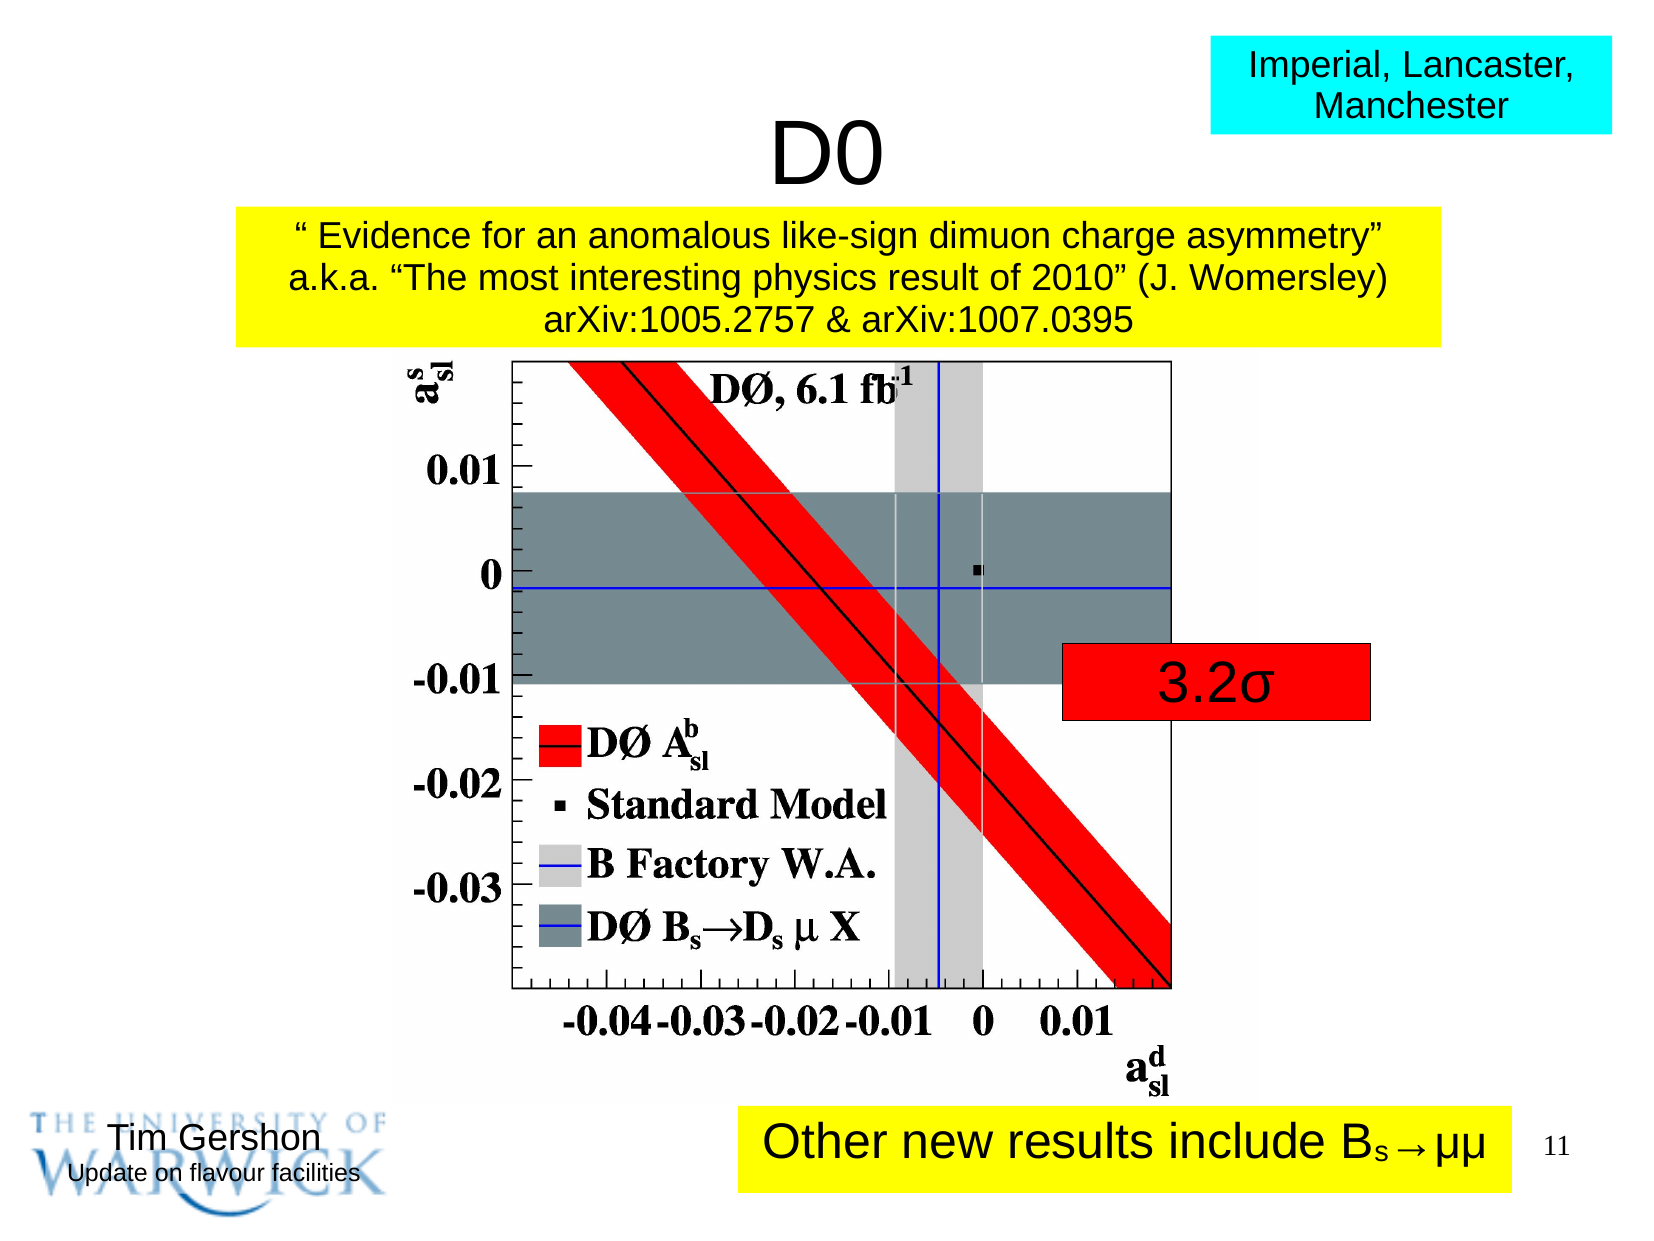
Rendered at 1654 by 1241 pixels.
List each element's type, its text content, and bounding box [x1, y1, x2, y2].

picture [391, 348, 1259, 1104]
text_box Tim Gershon Update on flavour facilities [45, 1108, 383, 1194]
picture [19, 1106, 406, 1232]
text_box Other new results include Bs→μμ [738, 1105, 1512, 1193]
text_box 3.2σ [1062, 643, 1371, 721]
title D0 [82, 56, 1571, 250]
text_box Imperial, Lancaster, Manchester [1210, 35, 1613, 135]
text_box “ Evidence for an anomalous like-sign dimuon charge asymmetry” a.k.a. “The most interesting physics result of 2010” (J. Womersley) arXiv:1005.2757 & arXiv:1007.0395 [236, 206, 1441, 348]
